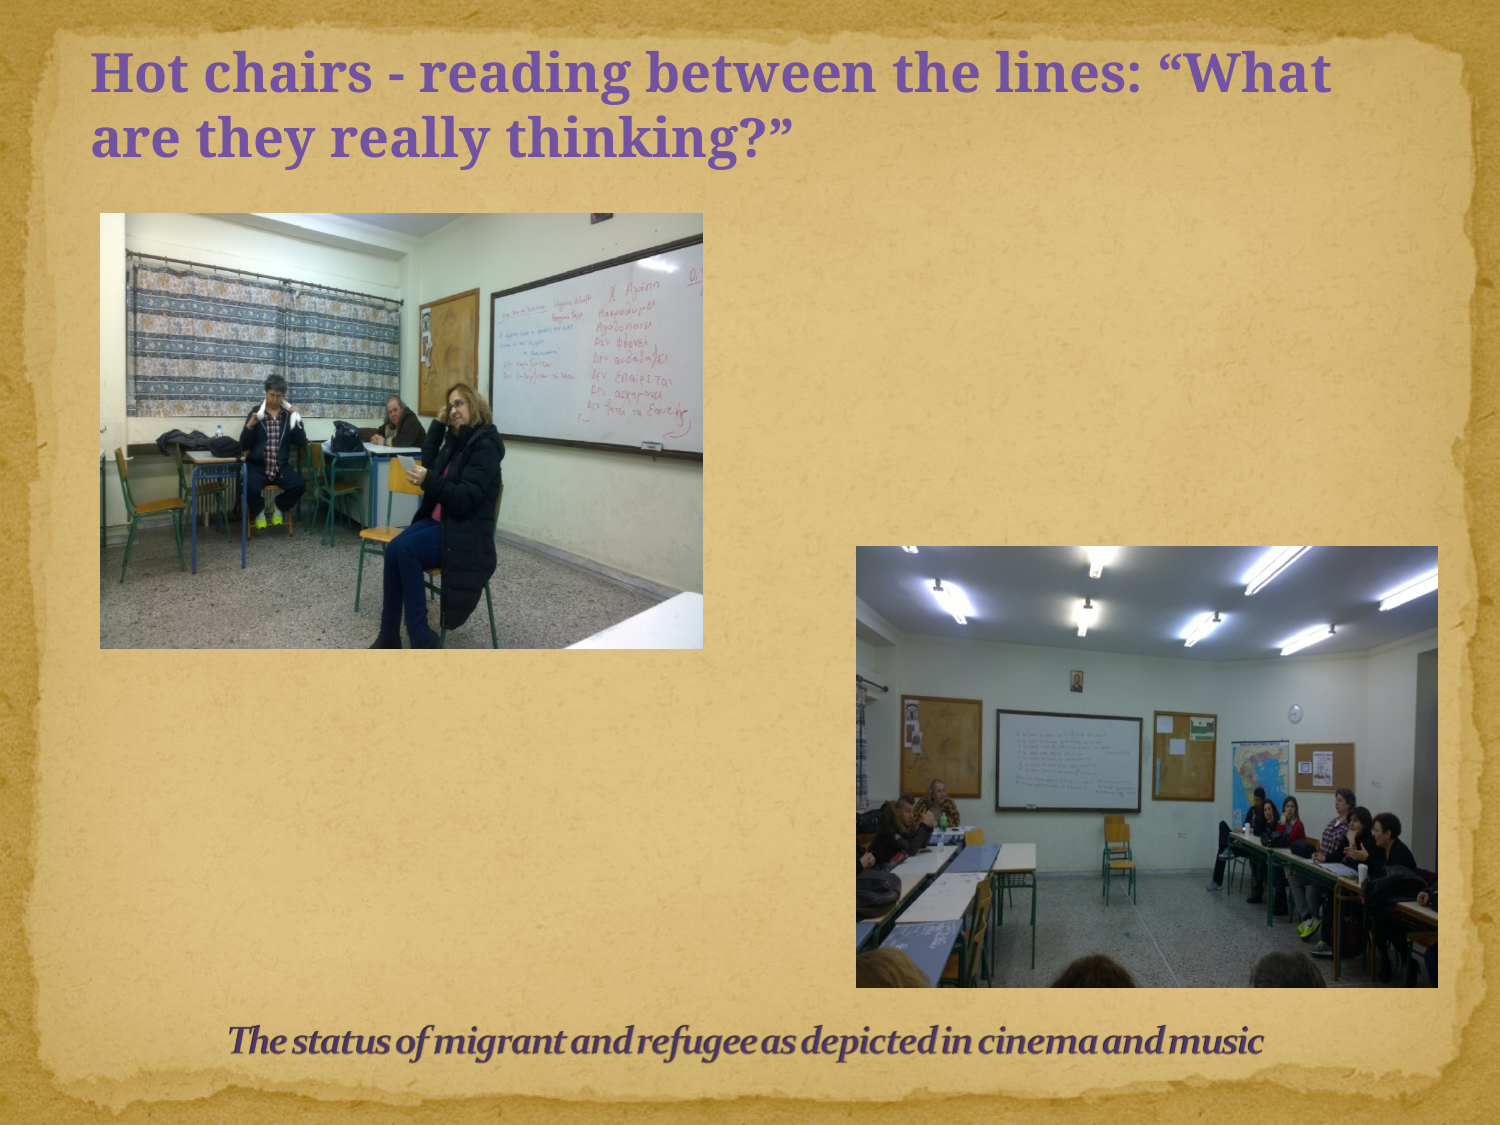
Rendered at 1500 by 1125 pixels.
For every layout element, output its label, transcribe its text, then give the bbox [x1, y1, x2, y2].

list Hot chairs - reading between the lines: “What are they really thinking?” [75, 31, 1426, 1000]
picture [100, 213, 703, 649]
picture [856, 546, 1438, 988]
picture [203, 1000, 1288, 1072]
